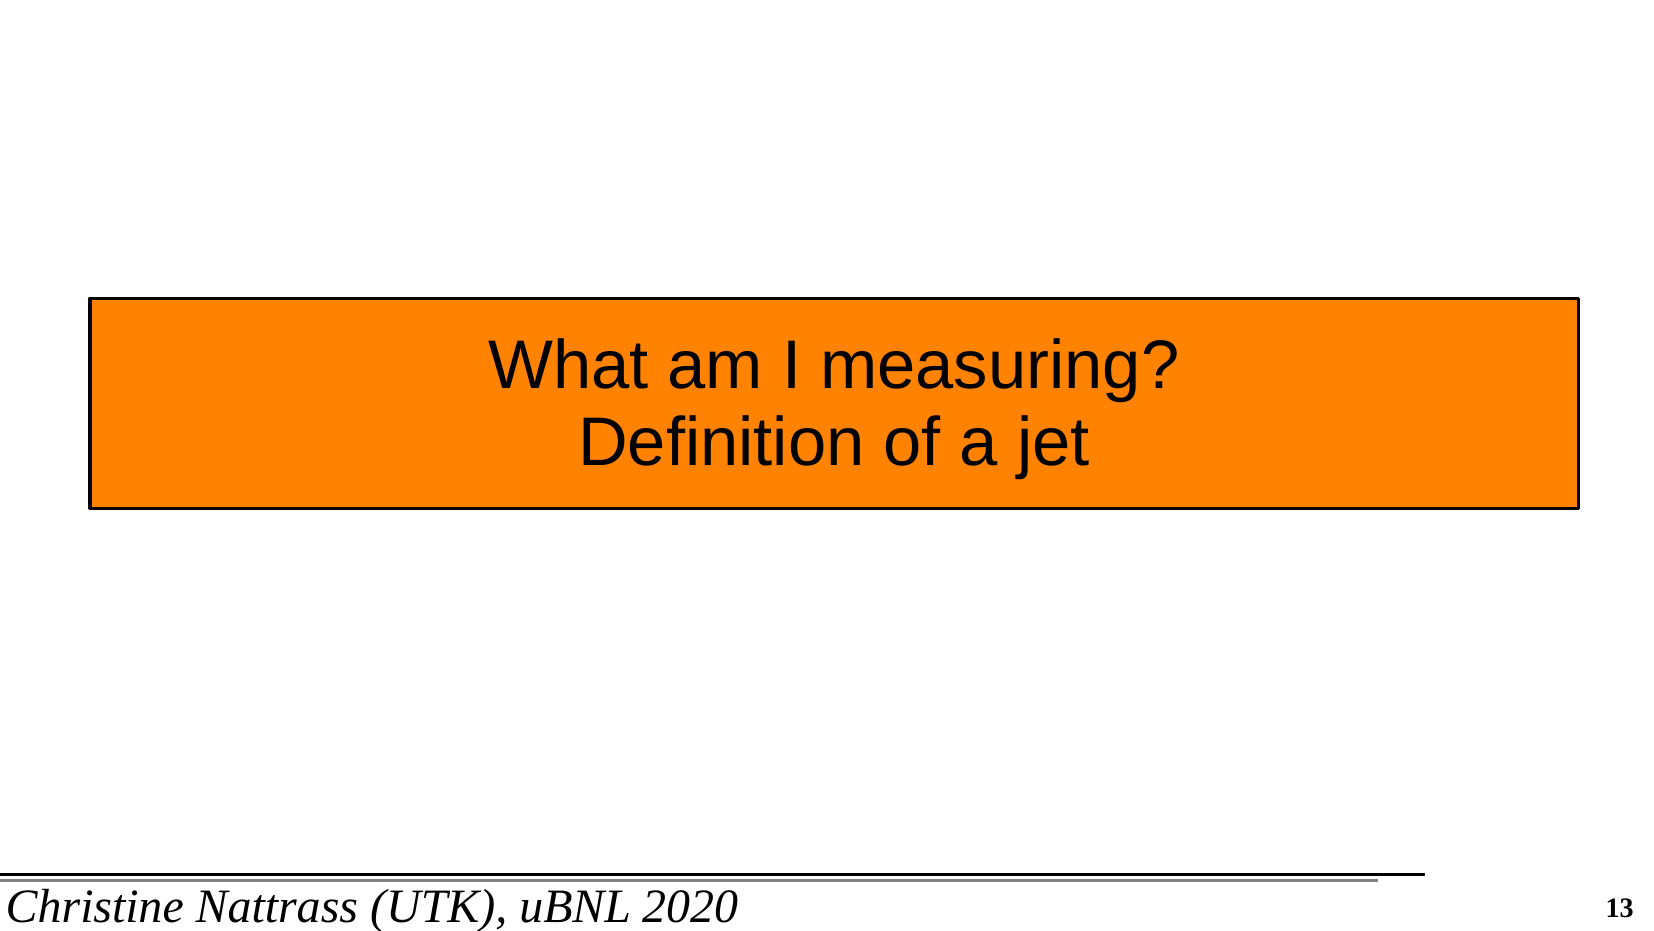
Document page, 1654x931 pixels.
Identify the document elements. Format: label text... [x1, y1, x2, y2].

title What am I measuring? Definition of a jet [90, 298, 1579, 509]
